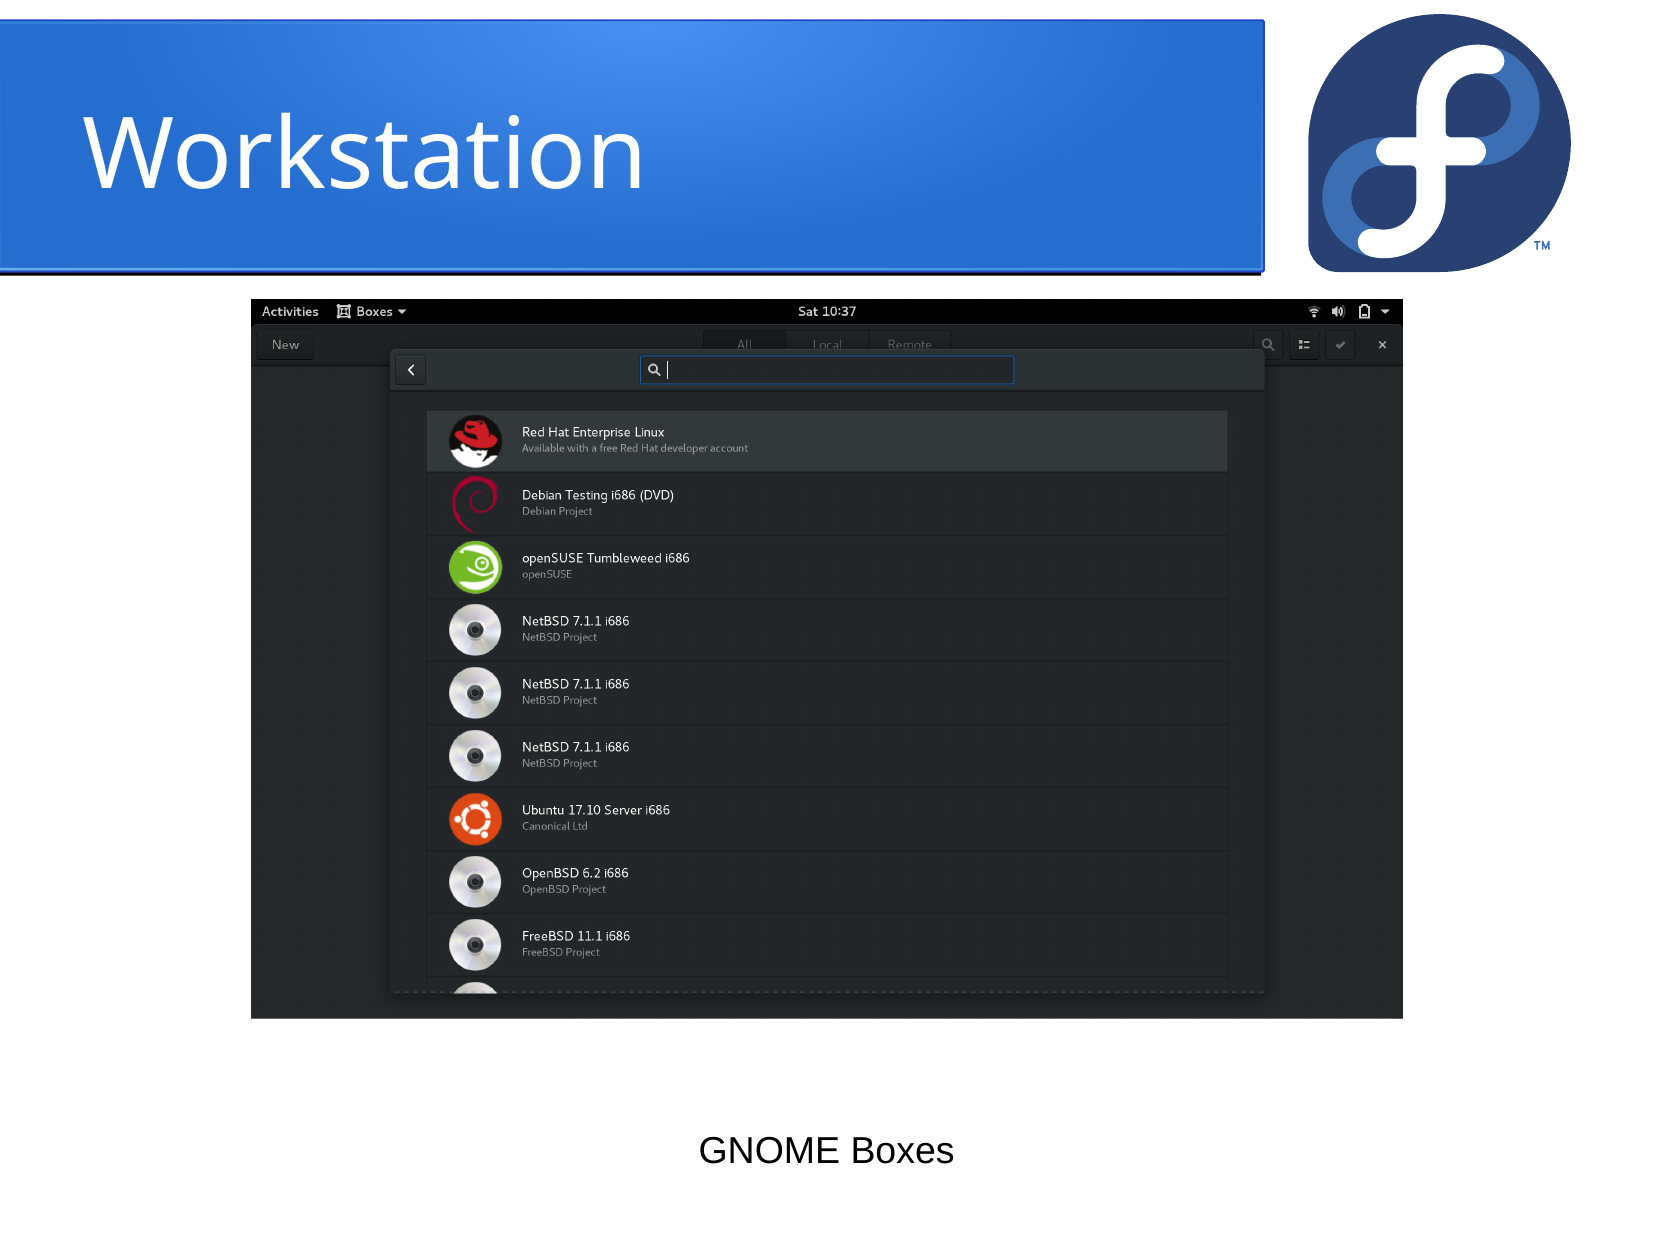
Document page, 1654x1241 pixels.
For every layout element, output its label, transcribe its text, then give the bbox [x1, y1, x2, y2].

text_box GNOME Boxes [683, 1122, 970, 1179]
title Workstation [82, 47, 1235, 252]
picture [251, 299, 1403, 1019]
